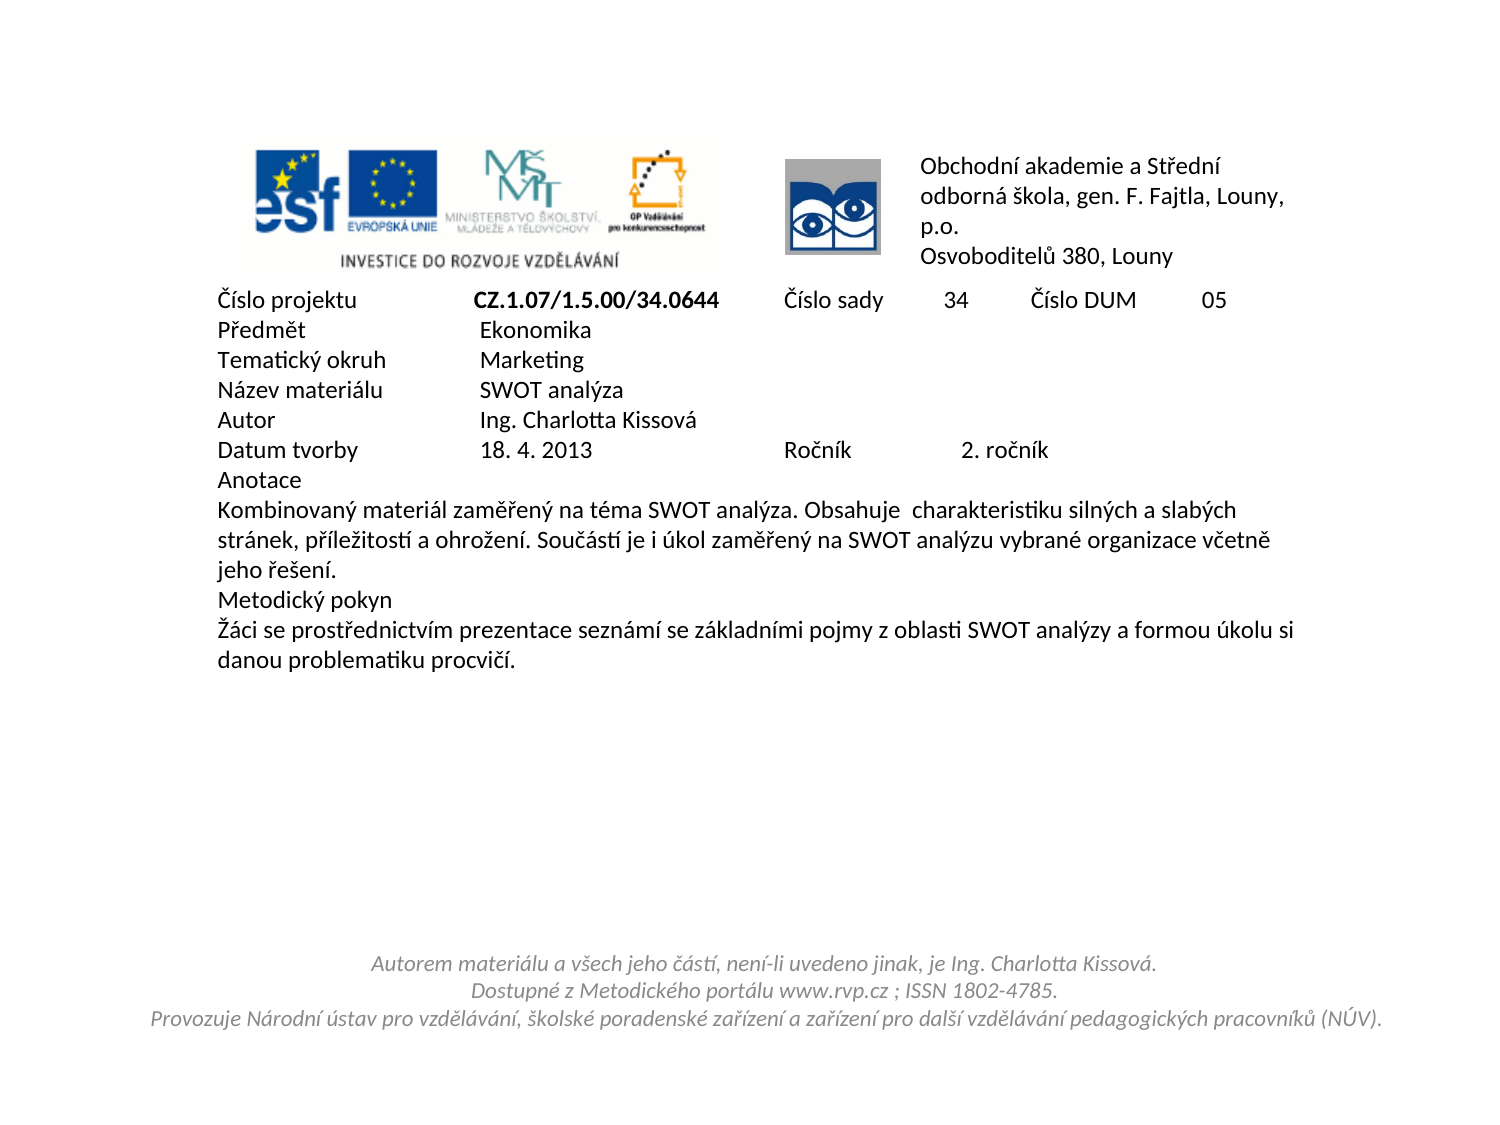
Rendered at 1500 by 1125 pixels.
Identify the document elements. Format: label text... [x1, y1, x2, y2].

table_cell Název materiálu [207, 374, 463, 404]
table_cell Ročník [773, 434, 944, 464]
table_cell 34 [927, 283, 1020, 313]
table_cell Autor [207, 404, 463, 434]
table_header Obchodní akademie a Střední odborná škola, gen. F. Fajtla, Louny, p.o. Osvoboditelů 380, Louny [909, 136, 1313, 283]
table_cell Předmět [207, 313, 463, 343]
picture [242, 137, 719, 277]
table_cell 18. 4. 2013 [463, 434, 773, 464]
table_cell Marketing [463, 343, 1313, 374]
table_header [773, 136, 909, 283]
table_header [207, 136, 773, 283]
picture [785, 159, 881, 255]
table_cell Tematický okruh [207, 343, 463, 374]
table_cell Ekonomika [463, 313, 1313, 343]
table_cell Číslo projektu [207, 283, 463, 313]
table_cell Číslo sady [773, 283, 927, 313]
table_cell Metodický pokyn Žáci se prostřednictvím prezentace seznámí se základními pojmy z oblasti SWOT analýzy a formou úkolu si danou problematiku procvičí. [207, 584, 1313, 673]
table_cell Anotace Kombinovaný materiál zaměřený na téma SWOT analýza. Obsahuje charakteristiku silných a slabých stránek, příležitostí a ohrožení. Součástí je i úkol zaměřený na SWOT analýzu vybrané organizace včetně jeho řešení. [207, 464, 1313, 584]
table_cell CZ.1.07/1.5.00/34.0644 [463, 283, 773, 313]
table_cell 2. ročník [944, 434, 1313, 464]
text_box Autorem materiálu a všech jeho částí, není-li uvedeno jinak, je Ing. Charlotta Kissová. Dostupné z Metodického portálu www.rvp.cz ; ISSN 1802-4785. Provozuje Národní ústav pro vzdělávání, školské poradenské zařízení a zařízení pro další vzdělávání pedagogických pracovníků (NÚV). [76, 940, 1459, 1081]
table_cell Datum tvorby [207, 434, 463, 464]
table_cell Číslo DUM [1020, 283, 1185, 313]
table_cell 05 [1185, 283, 1313, 313]
table_cell SWOT analýza [463, 374, 1313, 404]
table_cell Ing. Charlotta Kissová [463, 404, 1313, 434]
